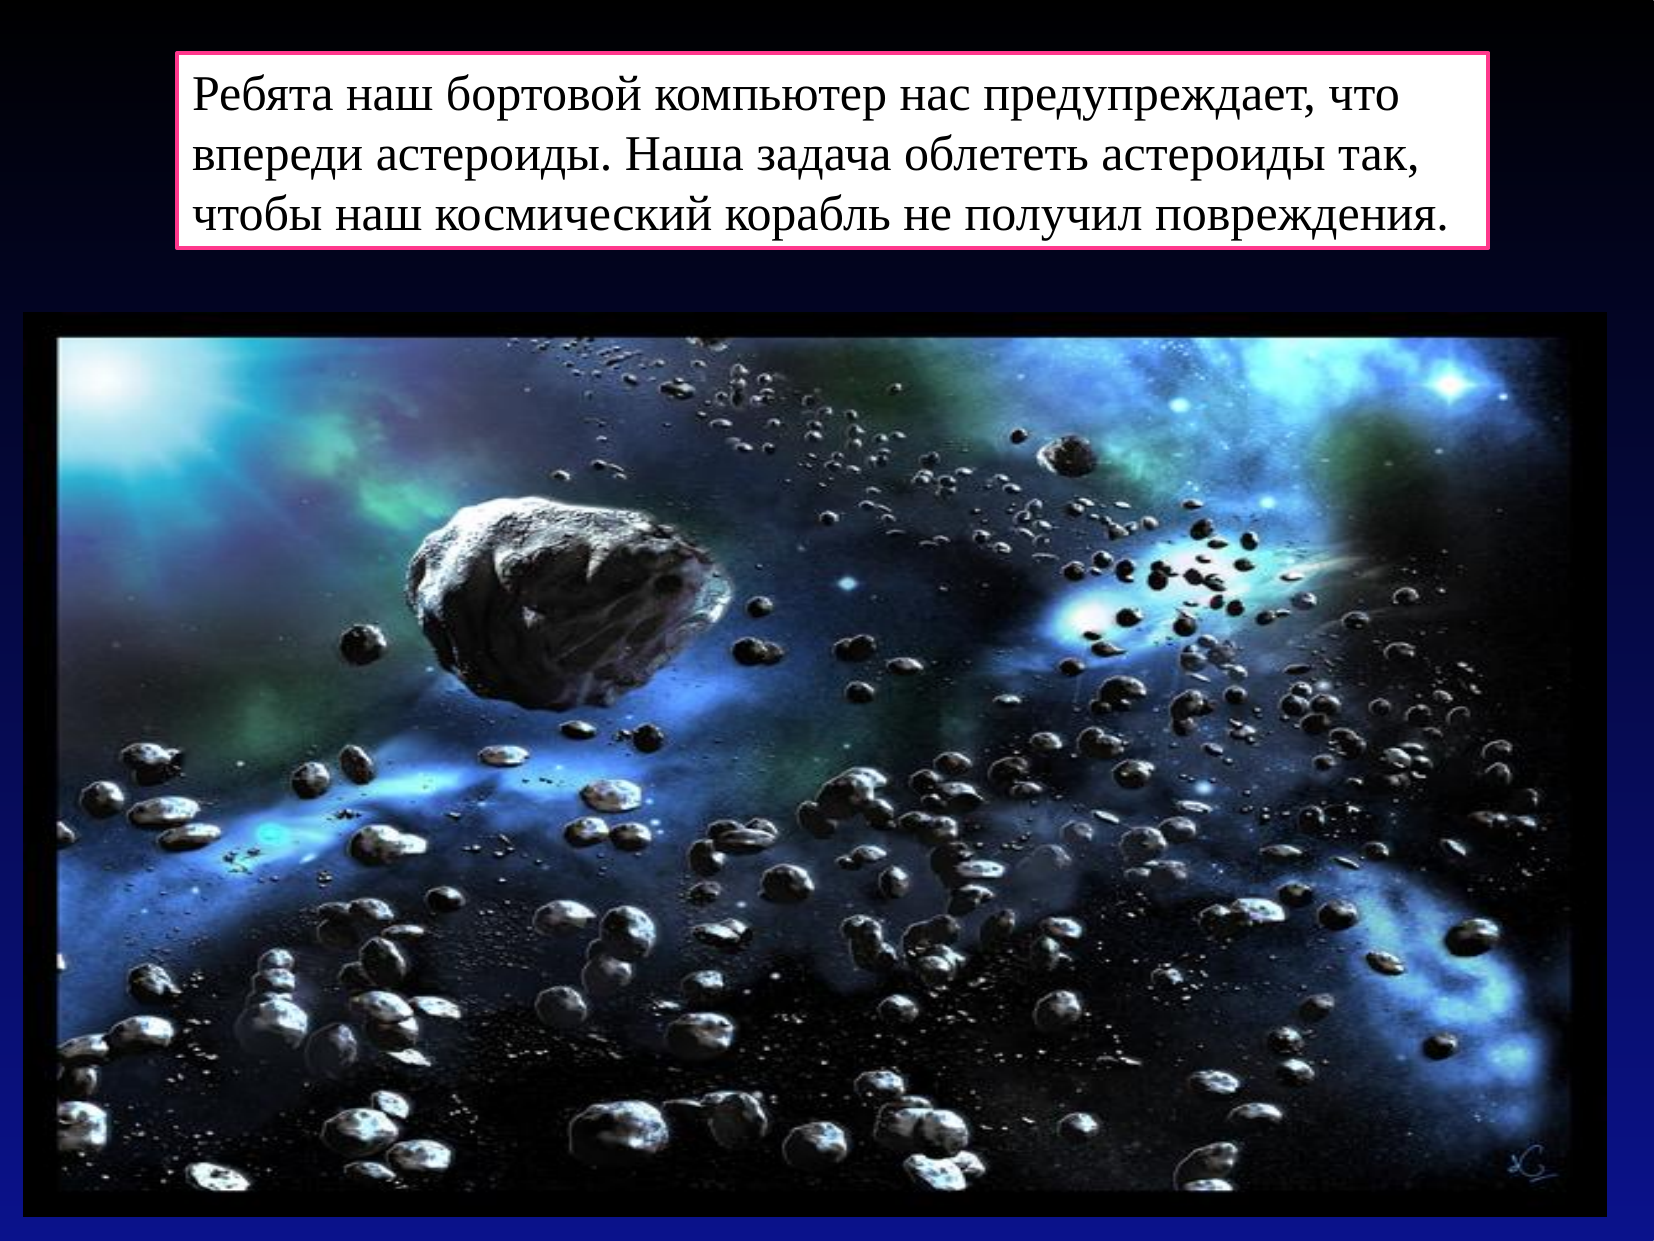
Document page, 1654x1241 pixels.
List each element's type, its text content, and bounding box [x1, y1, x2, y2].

picture [23, 312, 1607, 1217]
text_box Ребята наш бортовой компьютер нас предупреждает, что впереди астероиды. Наша задача облететь астероиды так, чтобы наш космический корабль не получил повреждения. [177, 53, 1488, 248]
